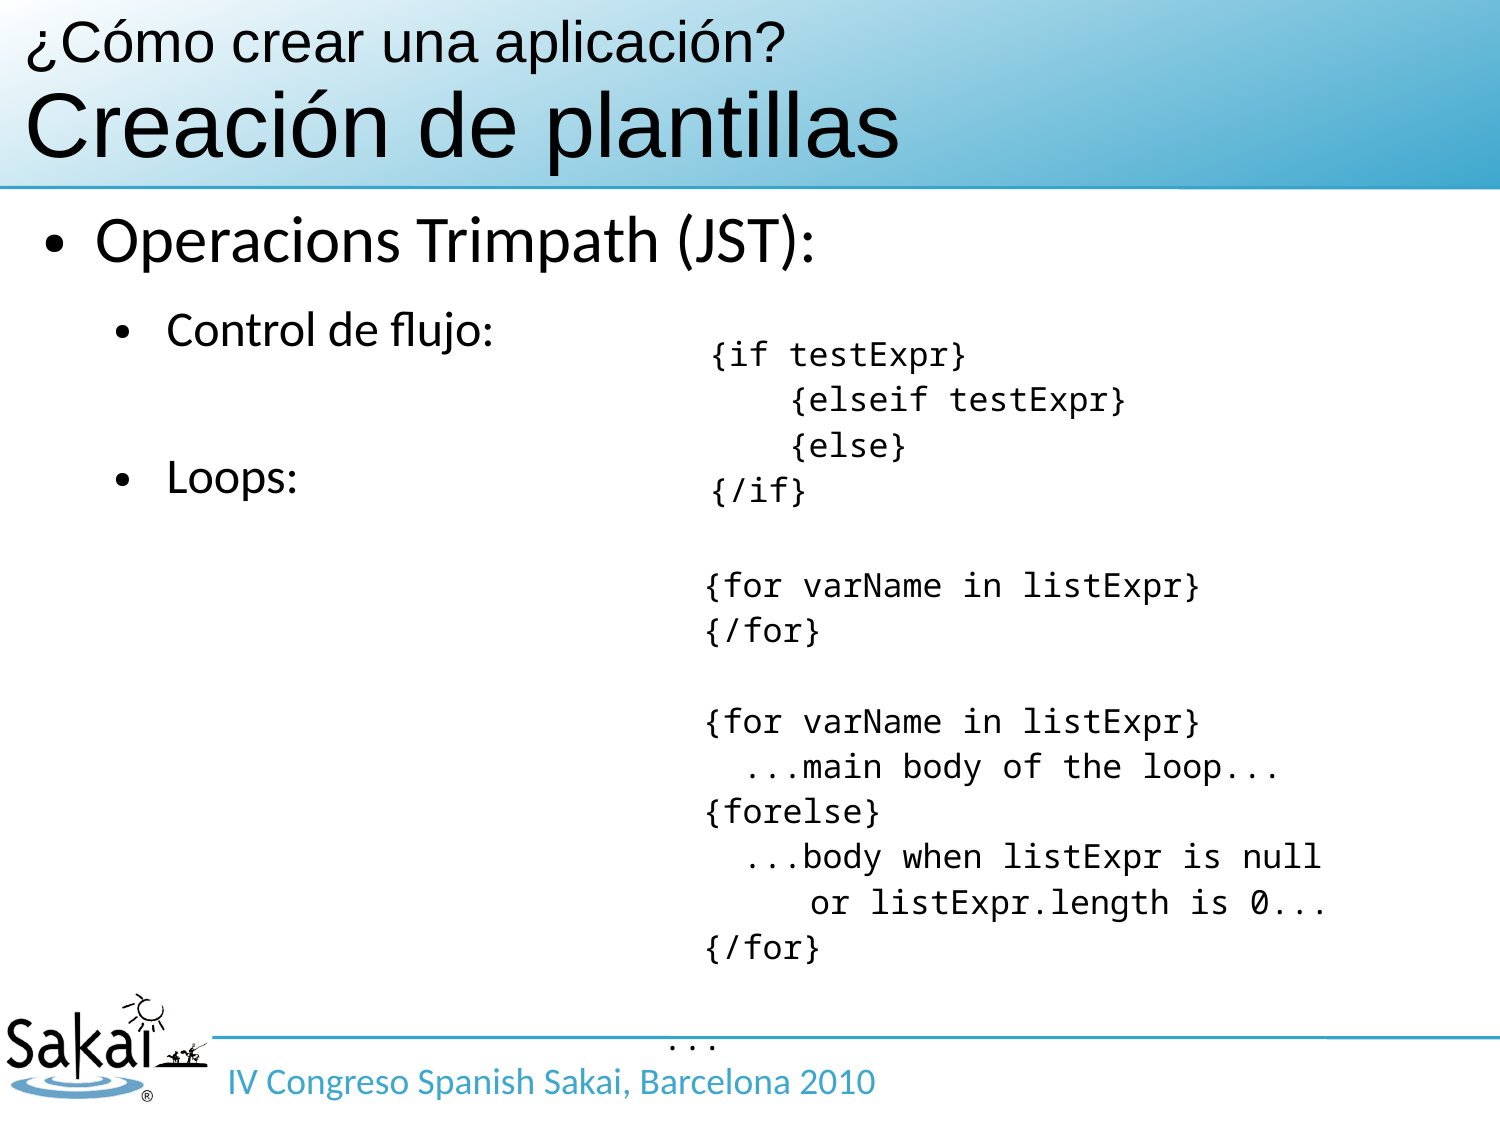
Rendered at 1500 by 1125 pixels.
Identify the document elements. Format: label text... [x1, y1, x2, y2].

text_box {if testExpr} {elseif testExpr} {else} {/if} [693, 323, 1192, 548]
title ¿Cómo crear una aplicación? Creación de plantillas [24, 9, 1475, 178]
picture [0, 955, 213, 1125]
list Operacions Trimpath (JST): Control de flujo: Loops: [24, 212, 1475, 1025]
text_box {for varName in listExpr} {/for} {for varName in listExpr} ...main body of the loop... {forelse} ...body when listExpr is null or listExpr.length is 0... {/for} ... [647, 554, 1385, 994]
